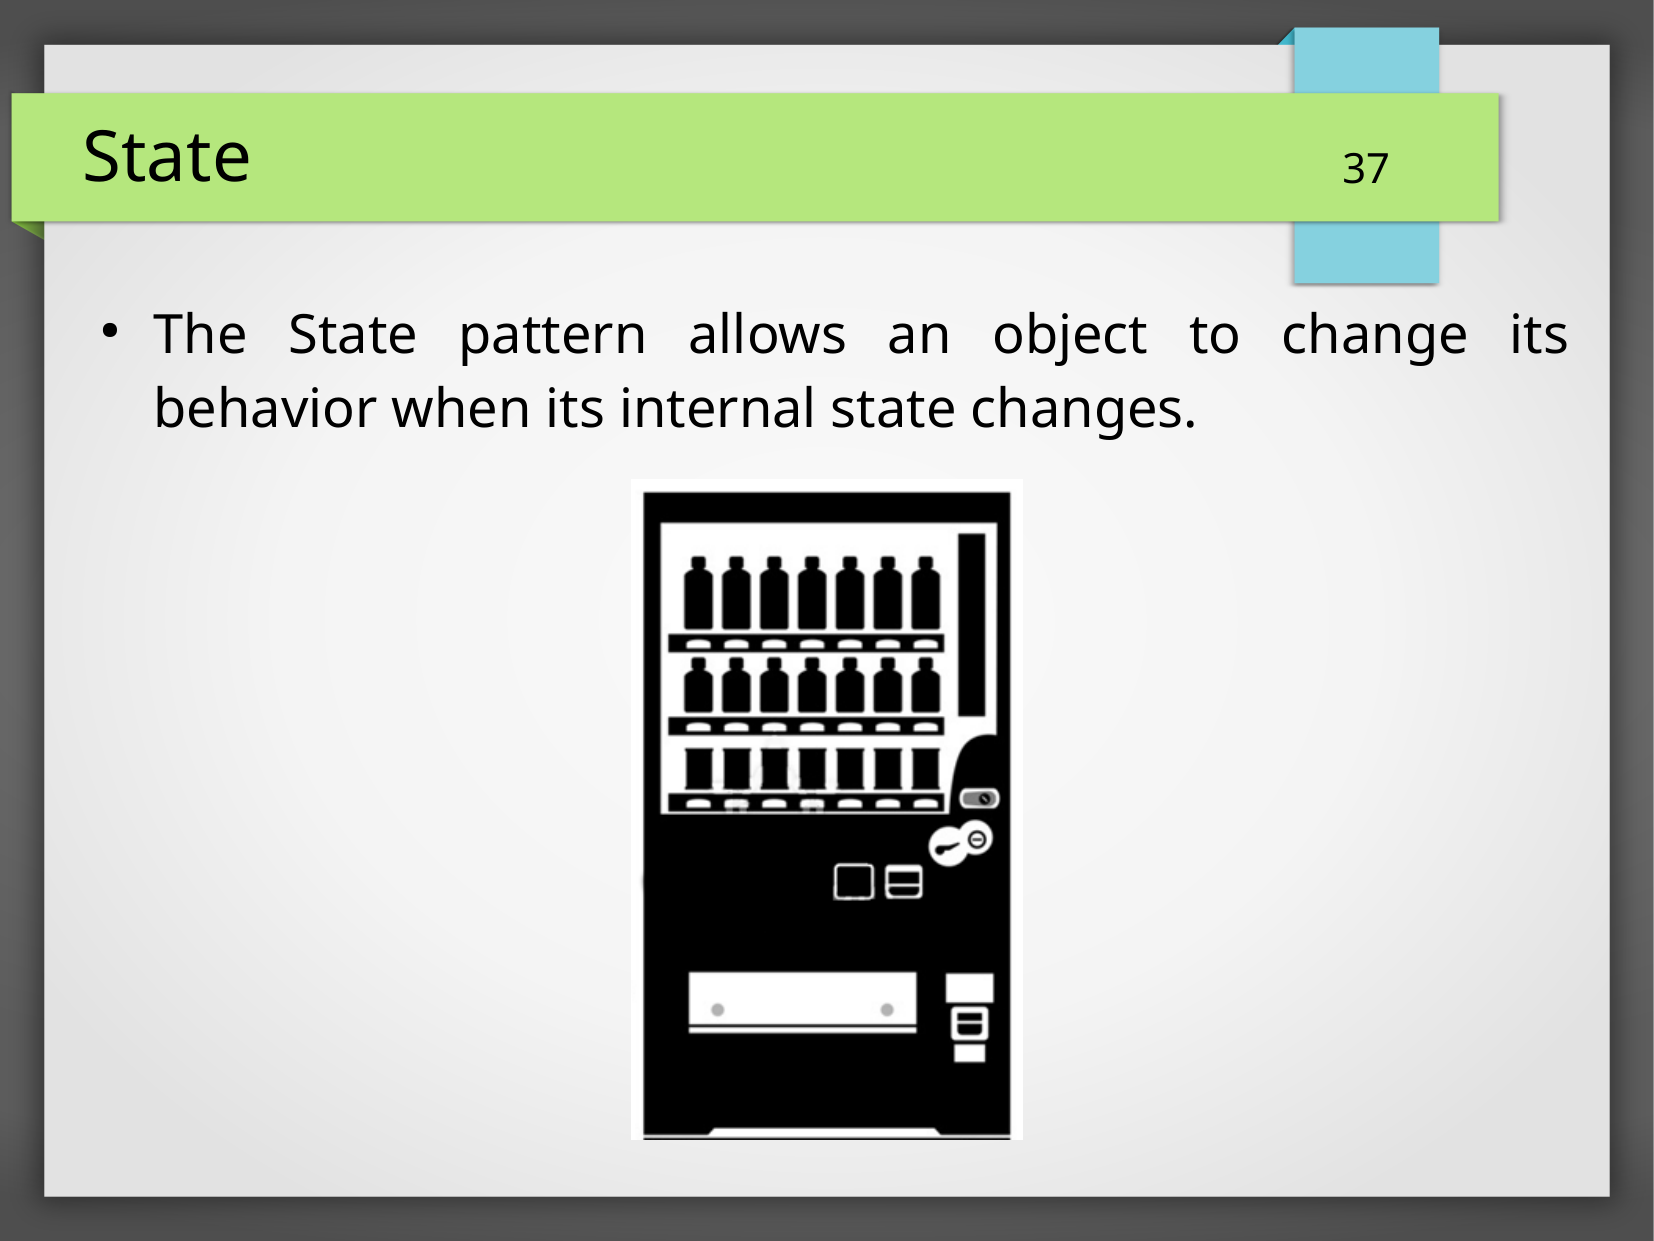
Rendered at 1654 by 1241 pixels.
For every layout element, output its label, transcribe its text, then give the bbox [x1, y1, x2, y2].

list The State pattern allows an object to change its behavior when its internal state changes. [82, 295, 1571, 1015]
picture [0, 0, 1654, 1241]
title State [82, 94, 1264, 213]
text_box <number> [1254, 131, 1479, 207]
